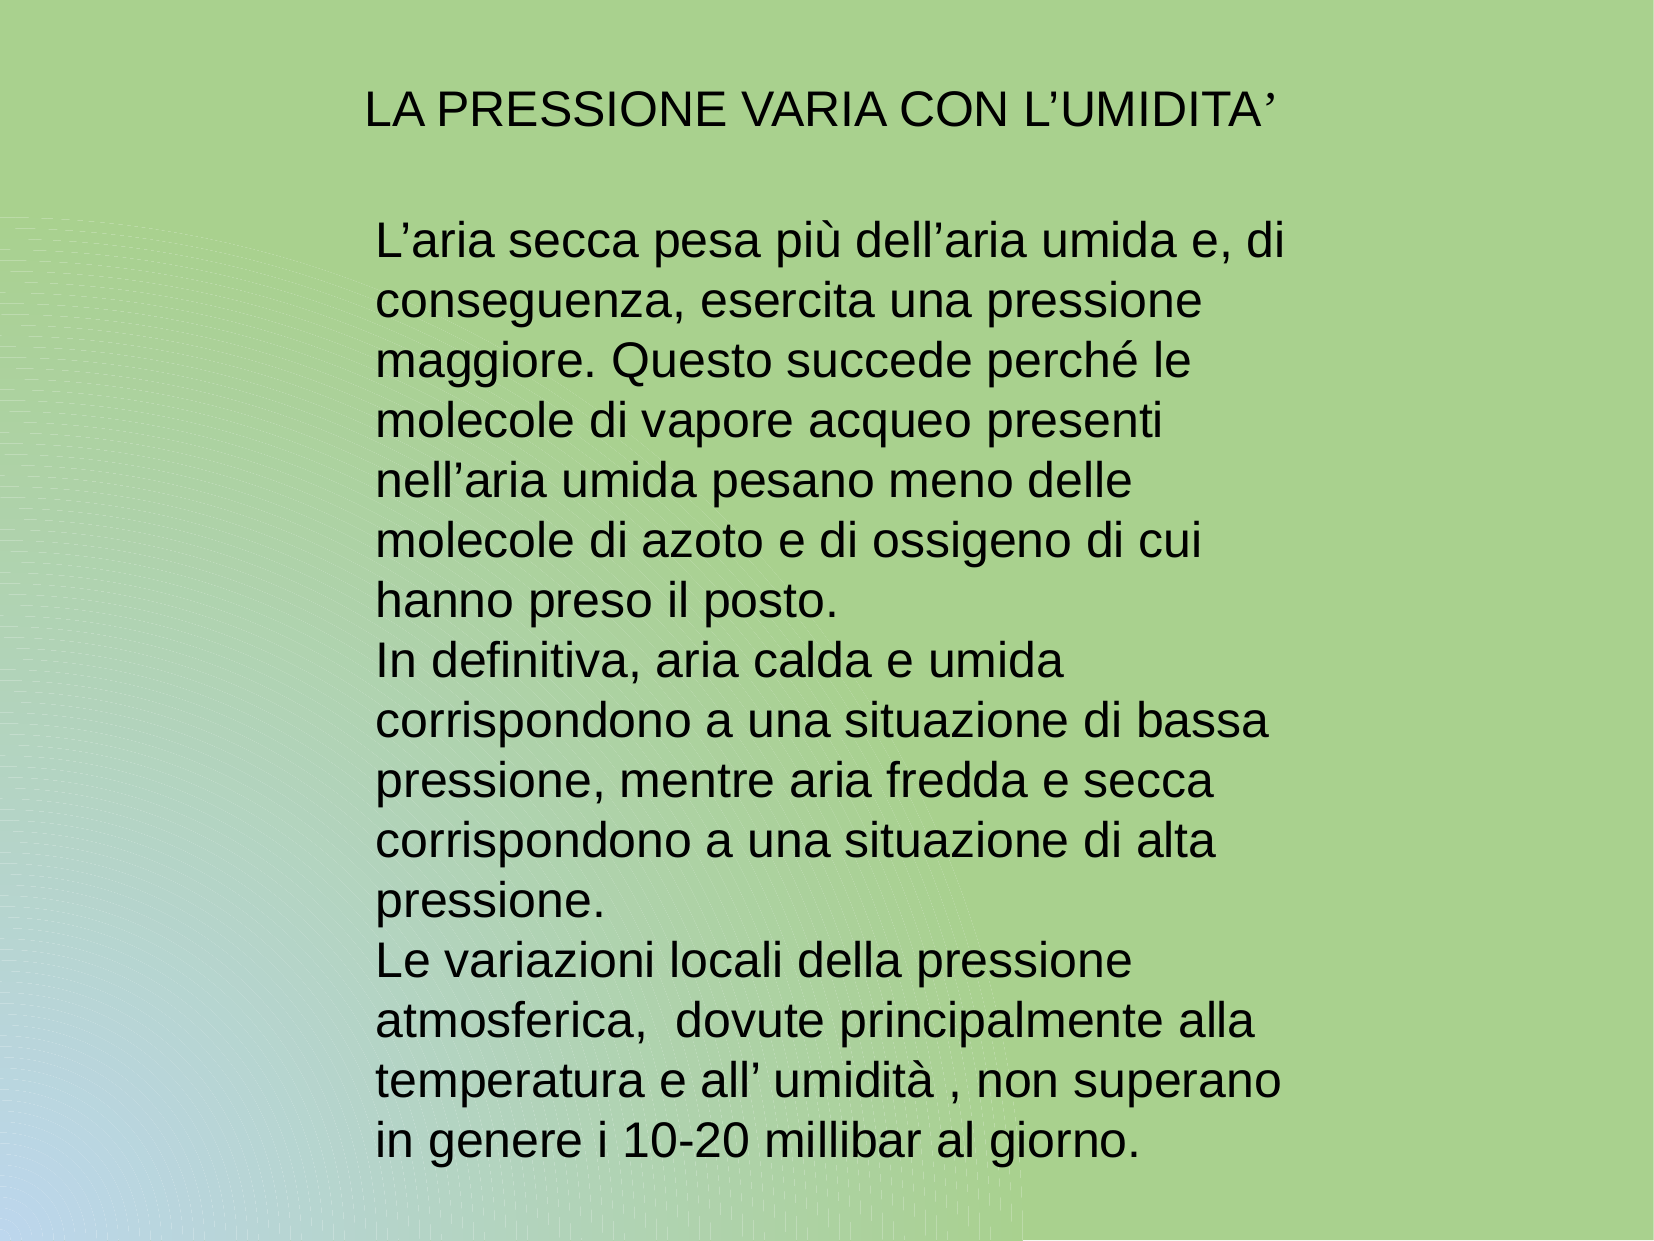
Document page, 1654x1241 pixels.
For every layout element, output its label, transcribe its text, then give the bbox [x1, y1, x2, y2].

text_box L’aria secca pesa più dell’aria umida e, di conseguenza, esercita una pressione maggiore. Questo succede perché le molecole di vapore acqueo presenti nell’aria umida pesano meno delle molecole di azoto e di ossigeno di cui hanno preso il posto. In definitiva, aria calda e umida corrispondono a una situazione di bassa pressione, mentre aria fredda e secca corrispondono a una situazione di alta pressione. Le variazioni locali della pressione atmosferica, dovute principalmente alla temperatura e all’ umidità , non superano in genere i 10-20 millibar al giorno. [361, 200, 1332, 1235]
text_box LA PRESSIONE VARIA CON L’UMIDITA’ [349, 69, 1321, 144]
